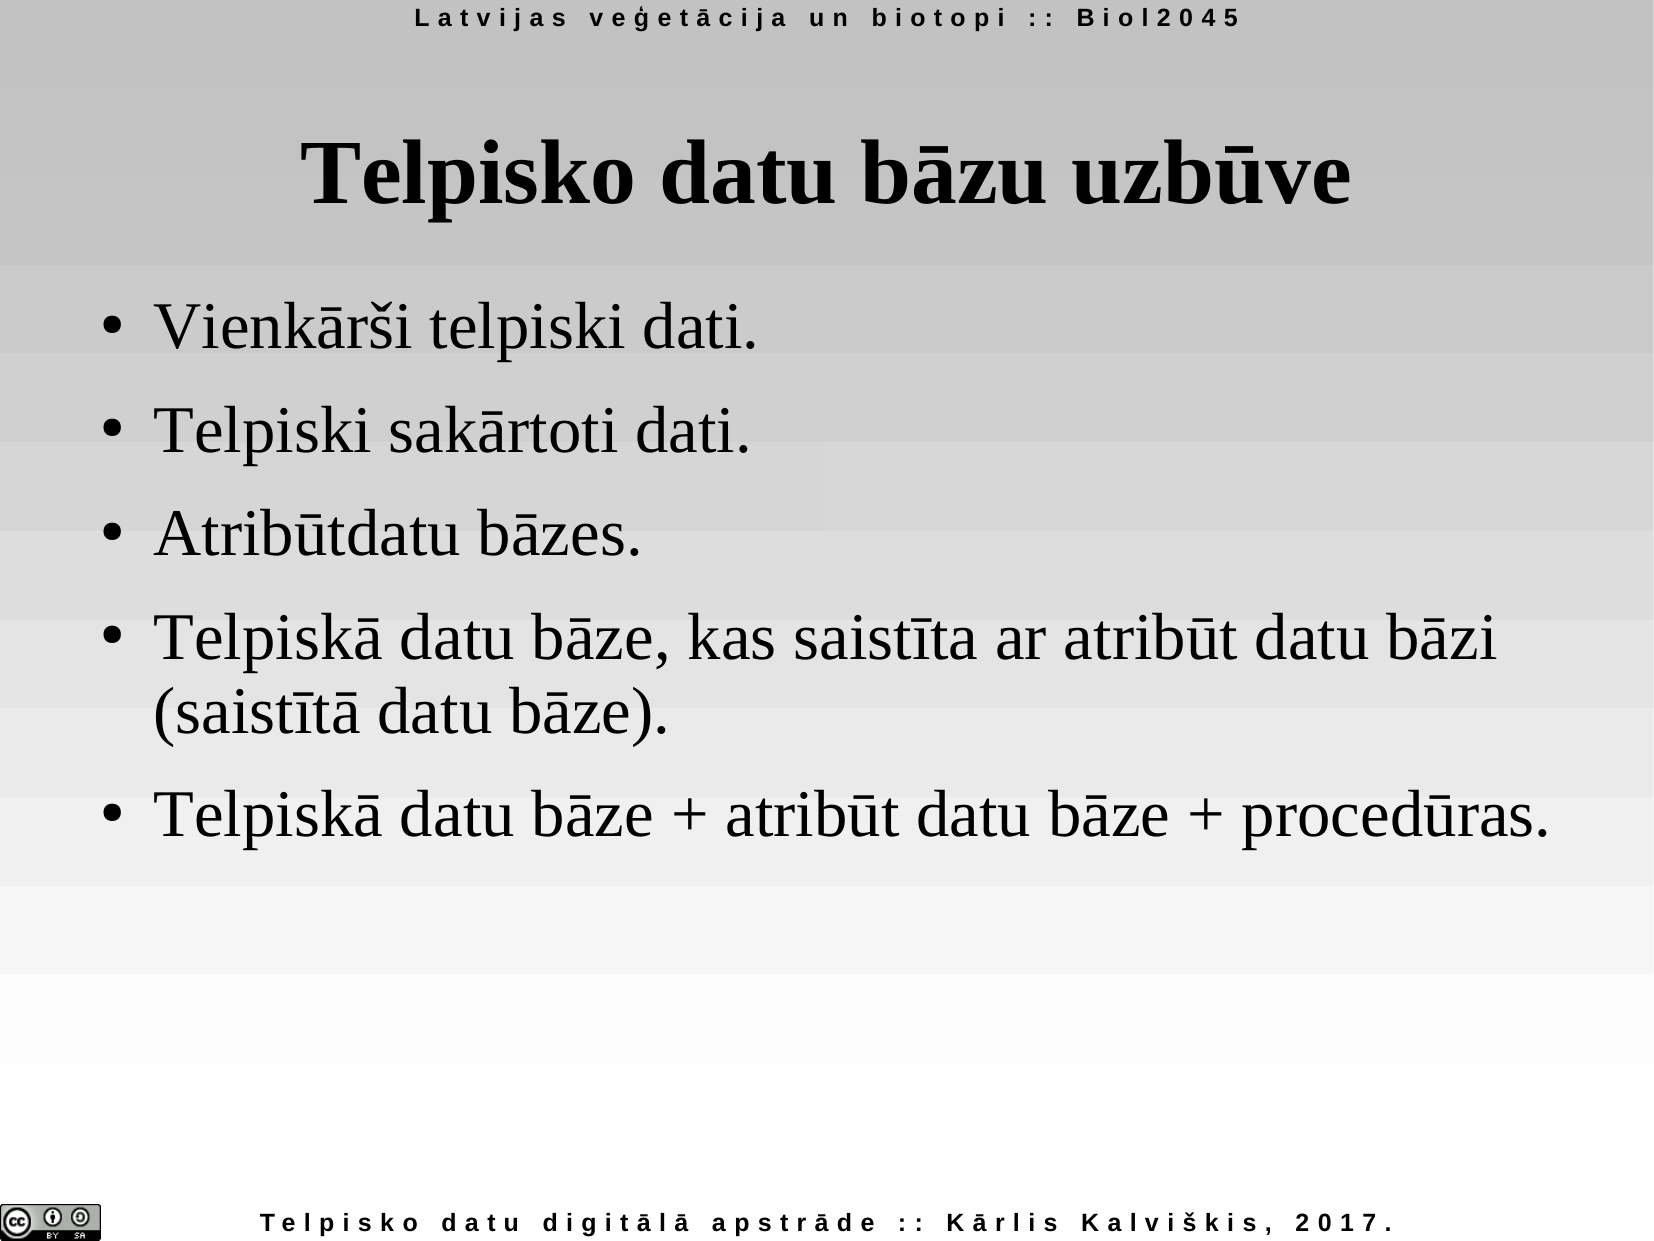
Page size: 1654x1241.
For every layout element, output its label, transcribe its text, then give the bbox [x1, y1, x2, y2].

list Vienkārši telpiski dati. Telpiski sakārtoti dati. Atribūtdatu bāzes. Telpiskā datu bāze, kas saistīta ar atribūt datu bāzi (saistītā datu bāze). Telpiskā datu bāze + atribūt datu bāze + procedūras. [82, 289, 1571, 1113]
title Telpisko datu bāzu uzbūve [29, 49, 1625, 296]
picture [0, 0, 1654, 1241]
